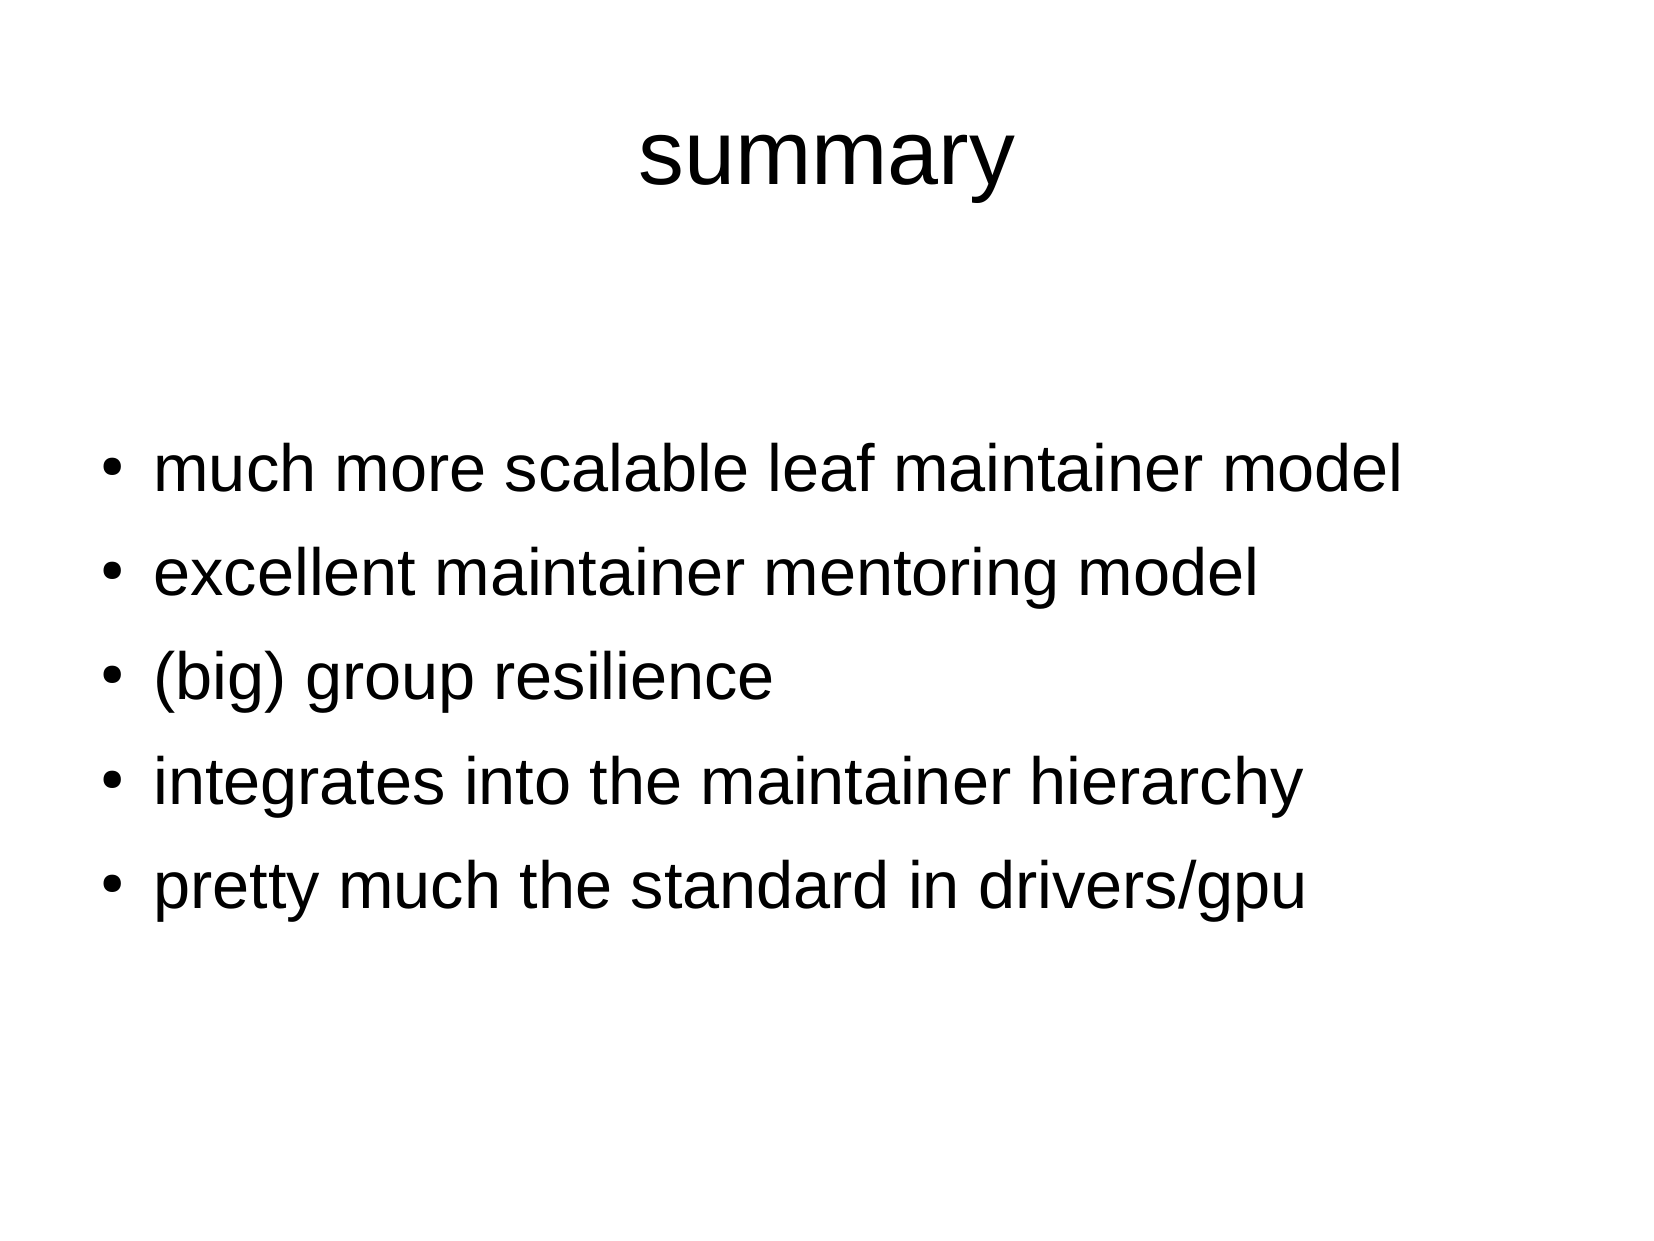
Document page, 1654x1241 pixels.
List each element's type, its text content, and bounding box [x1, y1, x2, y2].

title summary [82, 49, 1571, 257]
list much more scalable leaf maintainer model excellent maintainer mentoring model (big) group resilience integrates into the maintainer hierarchy pretty much the standard in drivers/gpu [82, 431, 1571, 1021]
